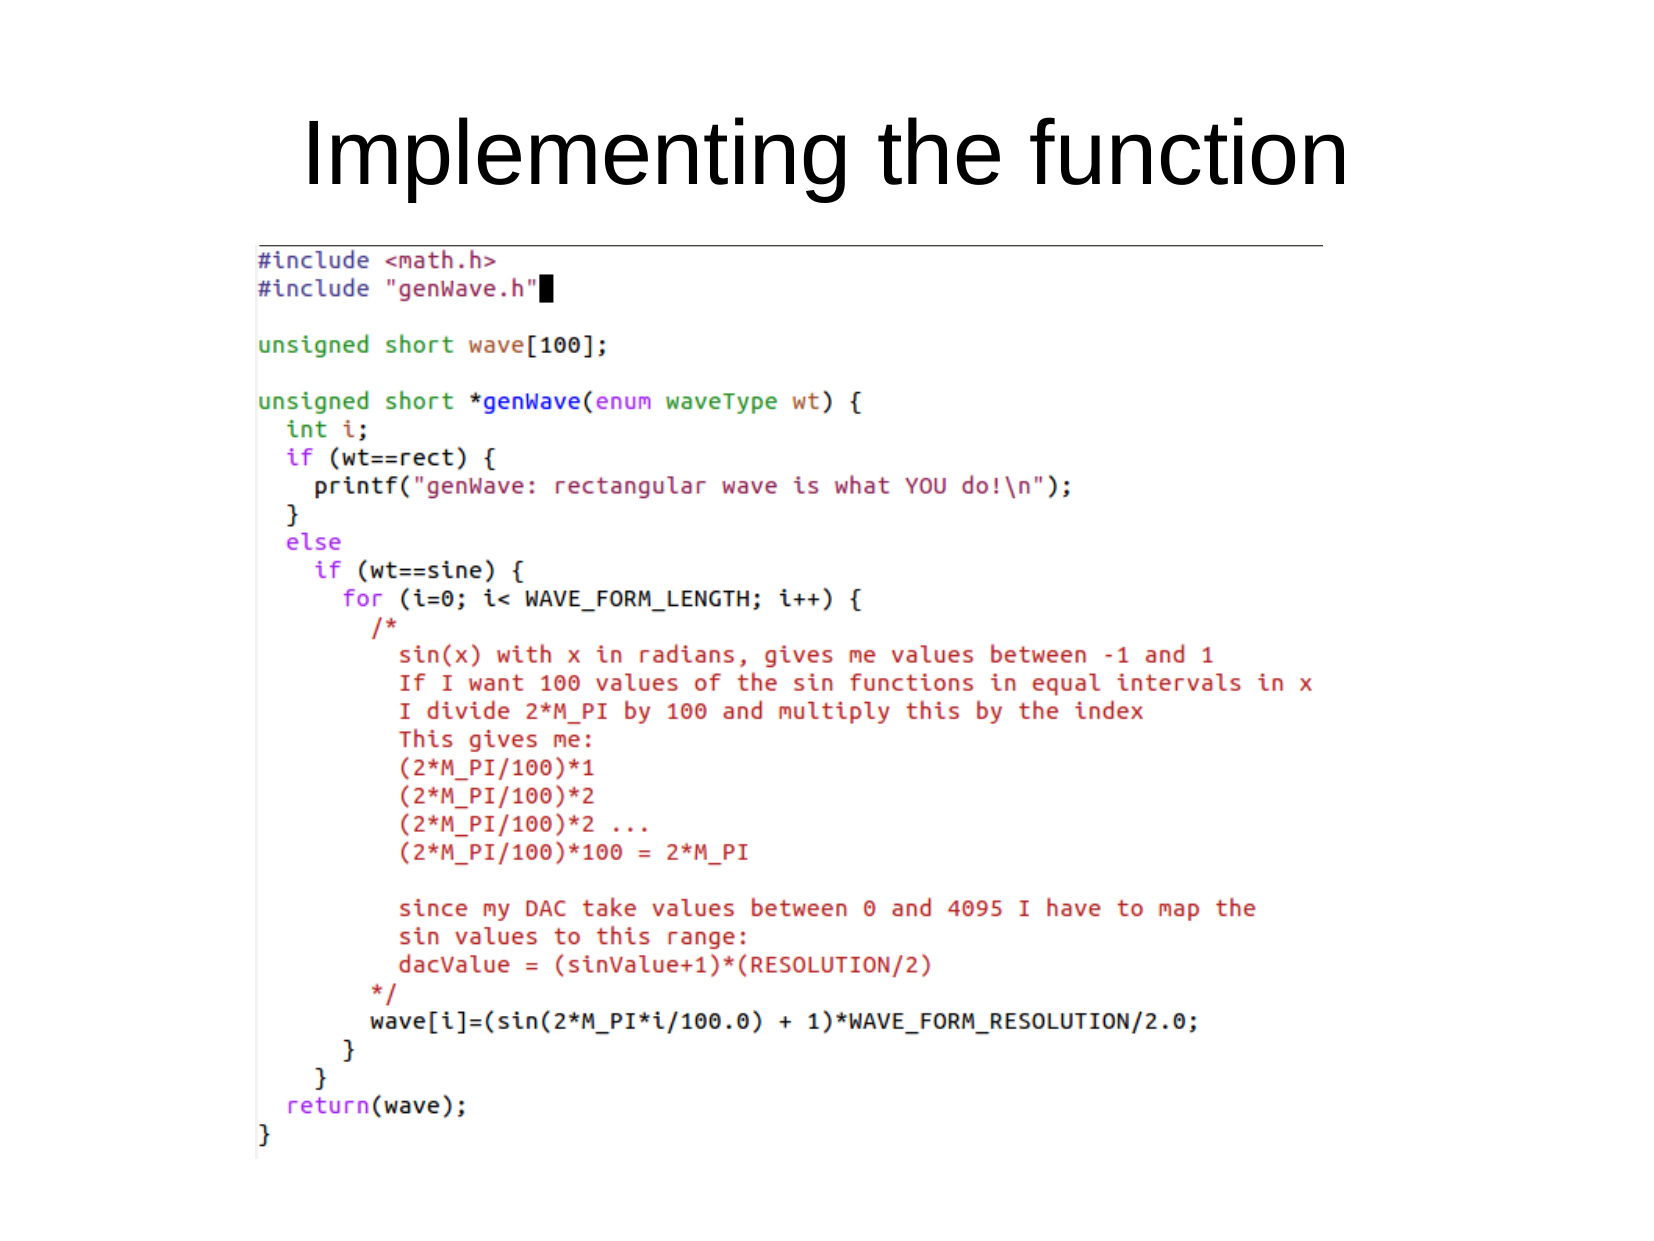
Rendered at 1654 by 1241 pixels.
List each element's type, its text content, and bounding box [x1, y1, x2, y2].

picture [255, 245, 1323, 1159]
title Implementing the function [82, 49, 1571, 257]
